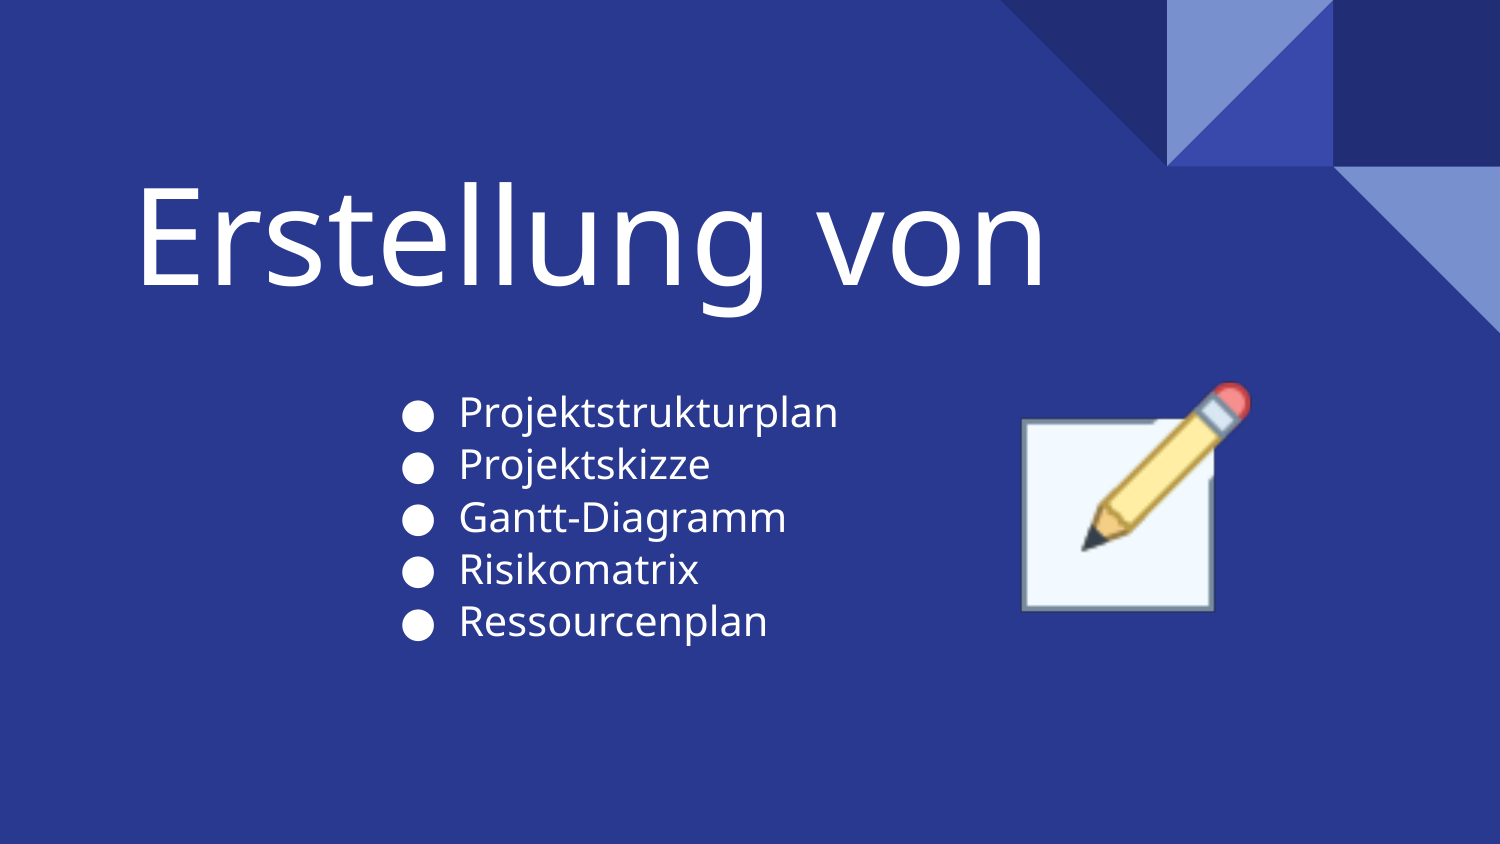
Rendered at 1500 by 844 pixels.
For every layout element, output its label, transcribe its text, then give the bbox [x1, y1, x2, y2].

picture [1016, 377, 1258, 619]
title Erstellung von [0, 0, 1291, 334]
list Projektstrukturplan Projektskizze Gantt-Diagramm Risikomatrix Ressourcenplan [368, 368, 1500, 743]
